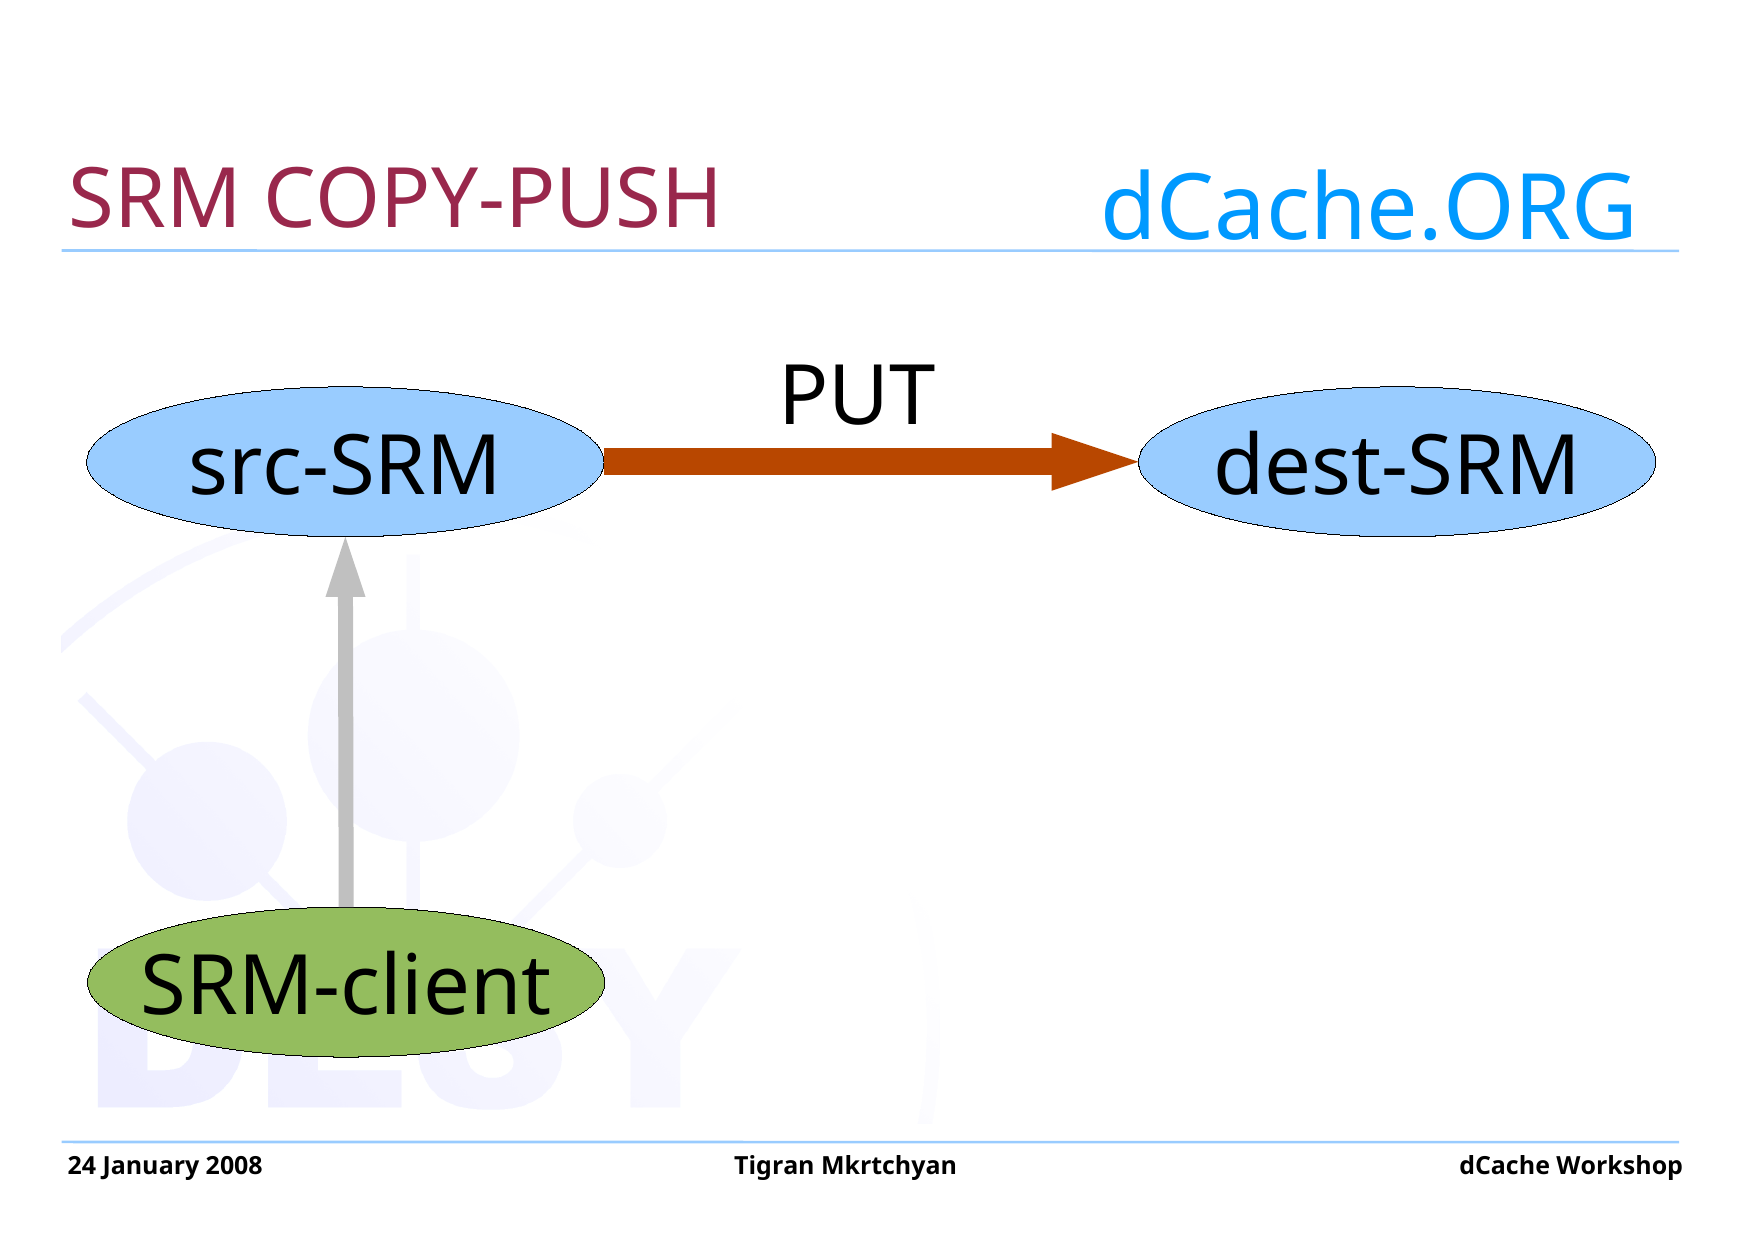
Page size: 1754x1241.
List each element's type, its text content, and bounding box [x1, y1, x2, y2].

text_box src-SRM [86, 386, 604, 537]
text_box SRM-client [87, 907, 605, 1058]
picture [61, 500, 940, 1124]
text_box dest-SRM [1138, 386, 1656, 537]
text_box SRM COPY-PUSH [69, 139, 1088, 250]
text_box PUT [764, 328, 951, 441]
